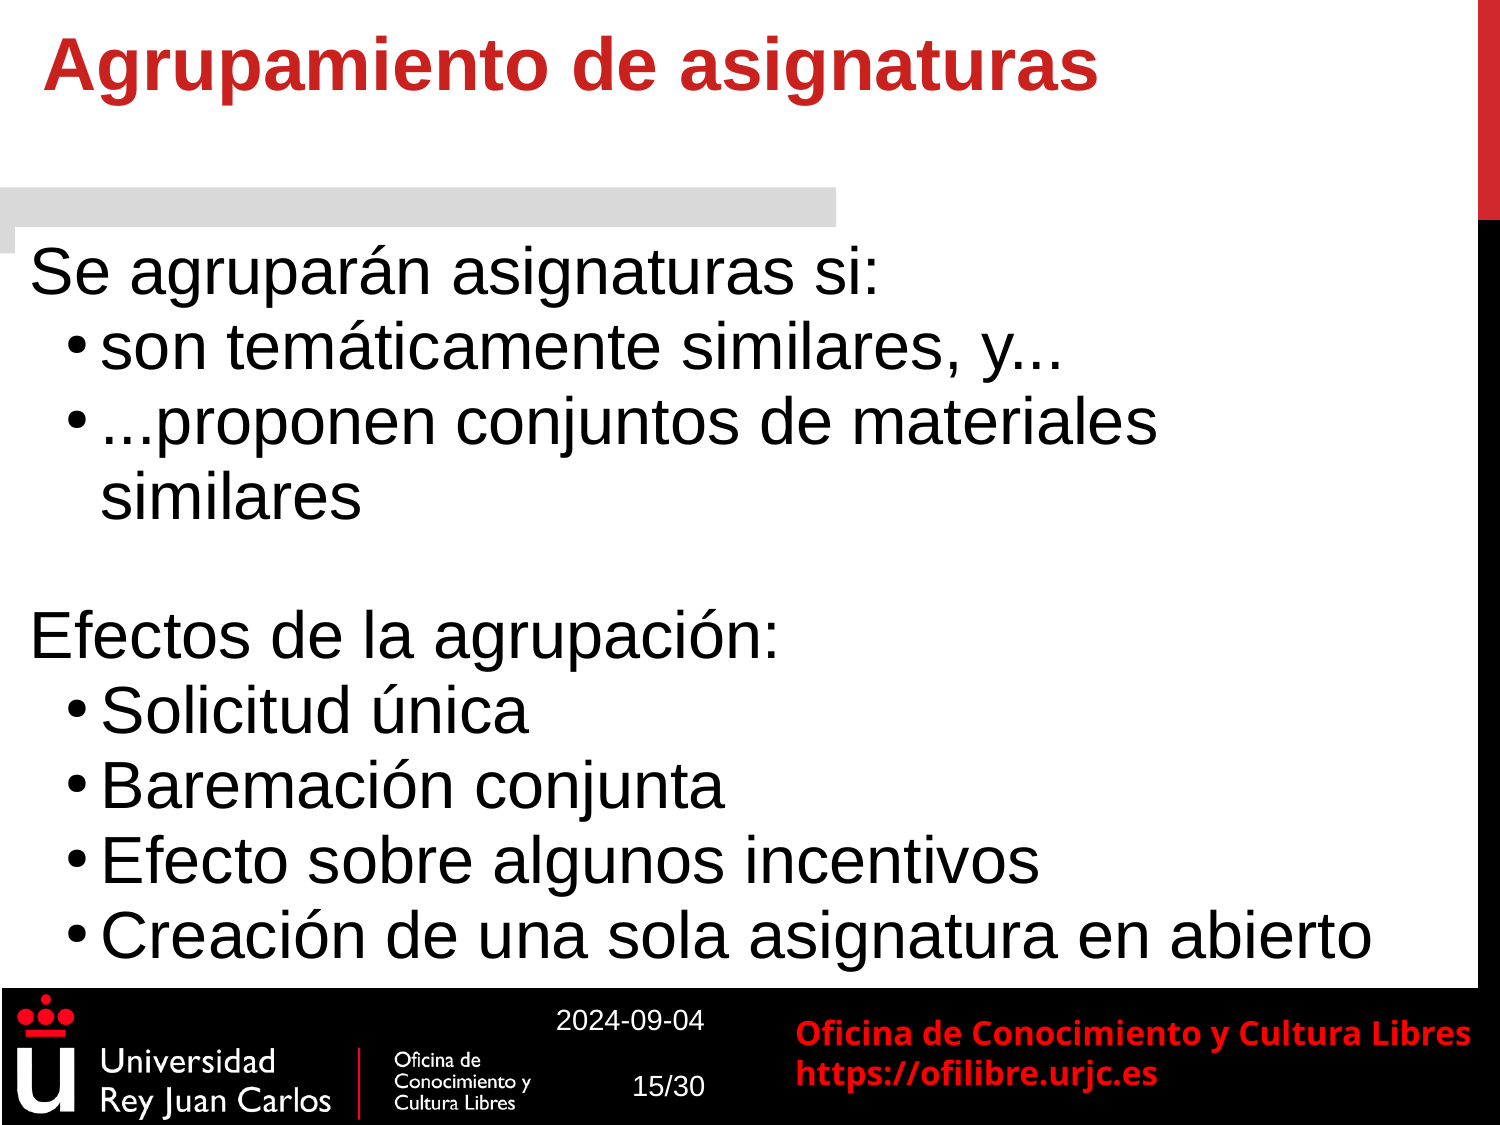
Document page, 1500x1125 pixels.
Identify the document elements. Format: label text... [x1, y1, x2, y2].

text_box Se agruparán asignaturas si: son temáticamente similares, y... ...proponen conjuntos de materiales similares Efectos de la agrupación: Solicitud única Baremación conjunta Efecto sobre algunos incentivos Creación de una sola asignatura en abierto [15, 227, 1448, 980]
picture [17, 994, 531, 1120]
title [75, 7, 1425, 196]
text_box Agrupamiento de asignaturas [27, 15, 1381, 199]
